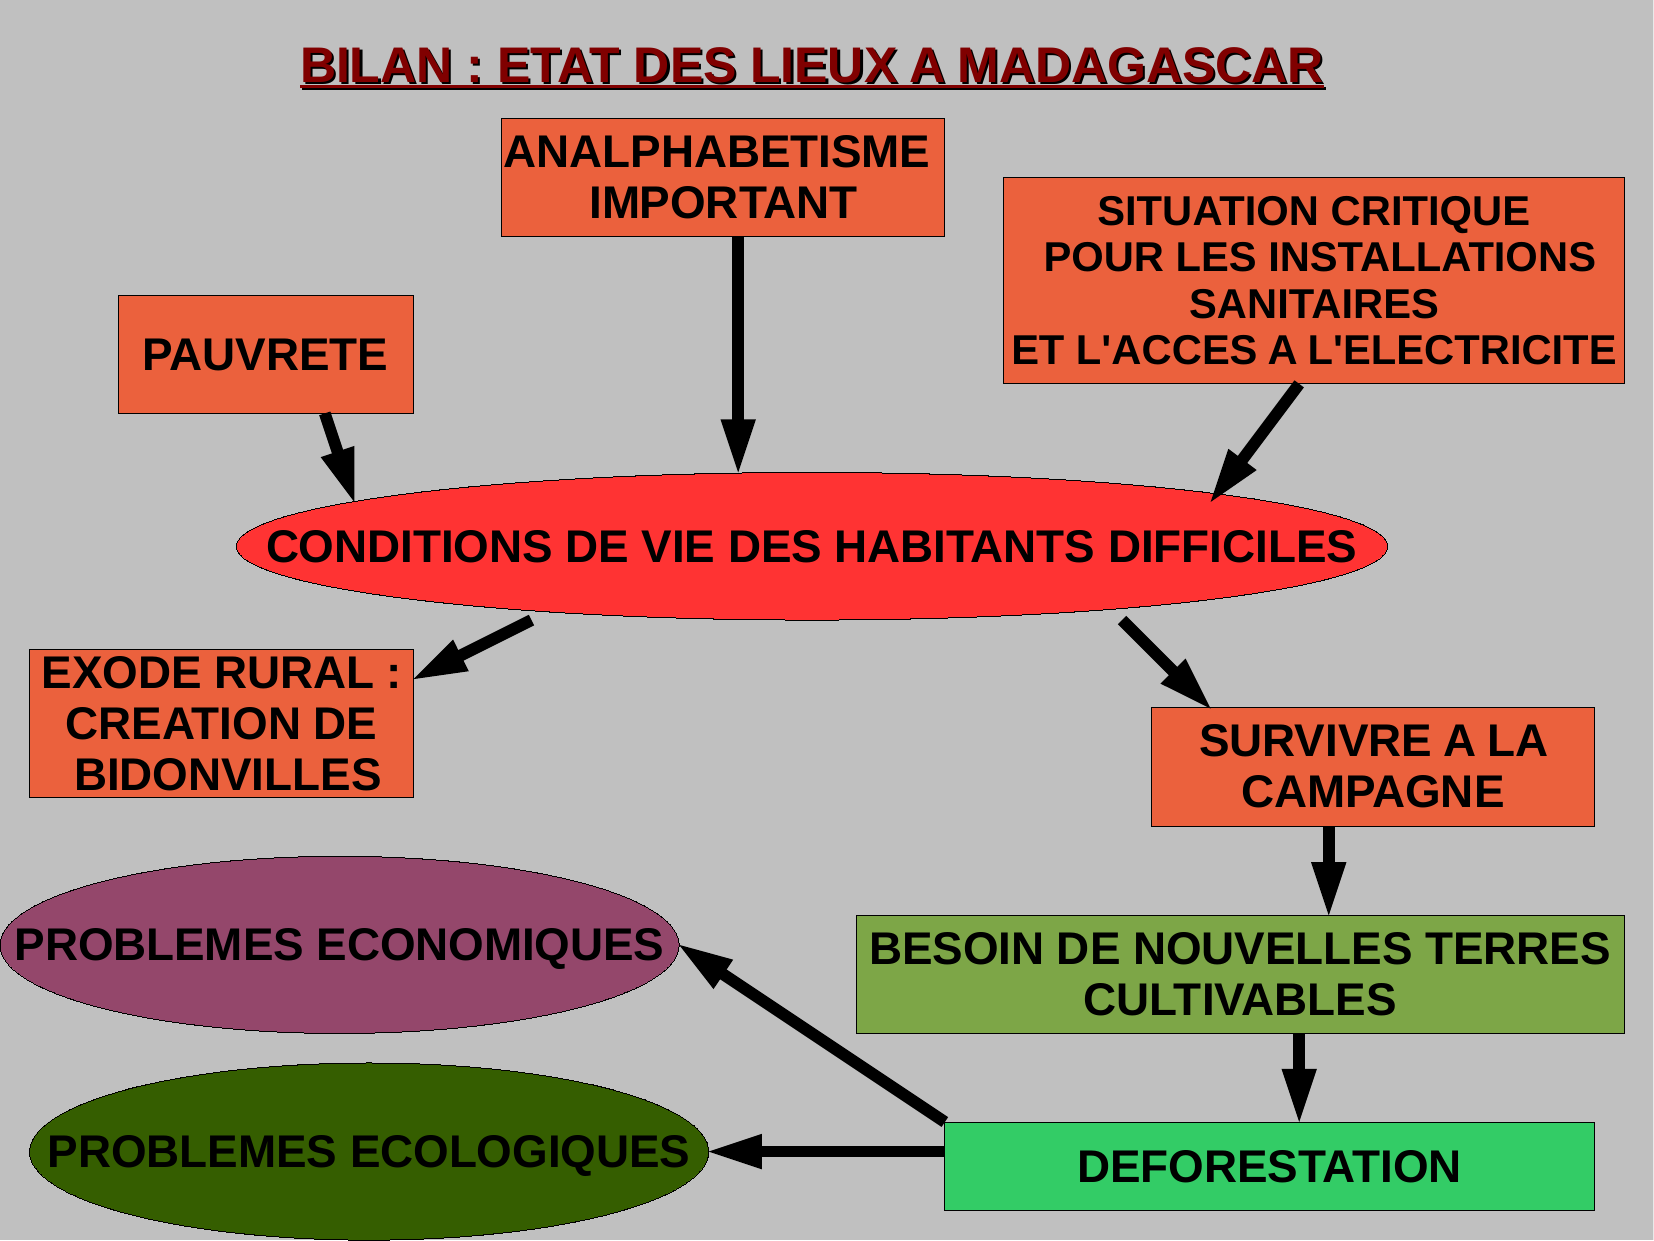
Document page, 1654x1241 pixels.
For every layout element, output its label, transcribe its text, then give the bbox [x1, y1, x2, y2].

text_box ANALPHABETISME IMPORTANT [501, 118, 945, 237]
text_box BESOIN DE NOUVELLES TERRES CULTIVABLES [856, 915, 1625, 1034]
text_box PROBLEMES ECOLOGIQUES [29, 1062, 709, 1241]
text_box SURVIVRE A LA CAMPAGNE [1151, 707, 1595, 827]
text_box SITUATION CRITIQUE POUR LES INSTALLATIONS SANITAIRES ET L'ACCES A L'ELECTRICITE [1003, 177, 1625, 384]
text_box PAUVRETE [118, 295, 414, 414]
text_box CONDITIONS DE VIE DES HABITANTS DIFFICILES [236, 472, 1388, 621]
text_box DEFORESTATION [944, 1122, 1595, 1211]
text_box EXODE RURAL : CREATION DE BIDONVILLES [29, 649, 414, 798]
text_box BILAN : ETAT DES LIEUX A MADAGASCAR [177, 29, 1447, 102]
text_box PROBLEMES ECONOMIQUES [0, 856, 680, 1034]
